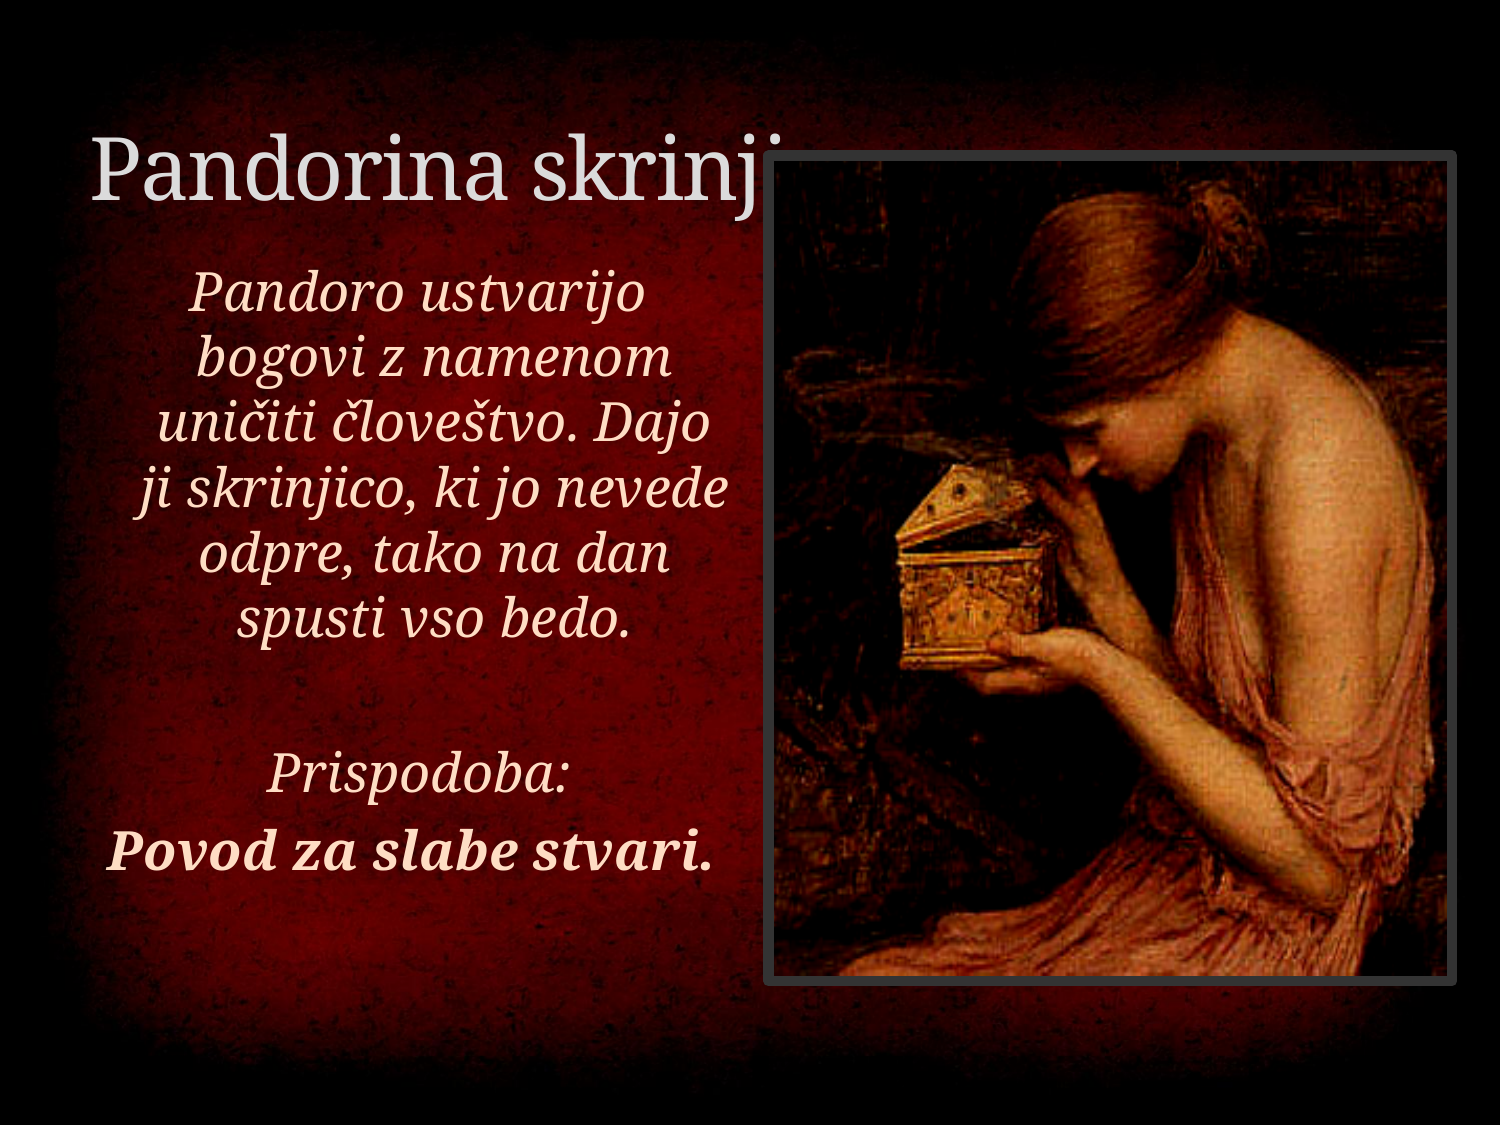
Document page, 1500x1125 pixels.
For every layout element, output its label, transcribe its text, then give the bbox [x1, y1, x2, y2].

title Pandorina skrinjica [75, 24, 1425, 225]
picture [0, 0, 1500, 1125]
list Pandoro ustvarijo bogovi z namenom uničiti človeštvo. Dajo ji skrinjico, ki jo nevede odpre, tako na dan spusti vso bedo. Prispodoba: Povod za slabe stvari. [75, 249, 750, 1000]
